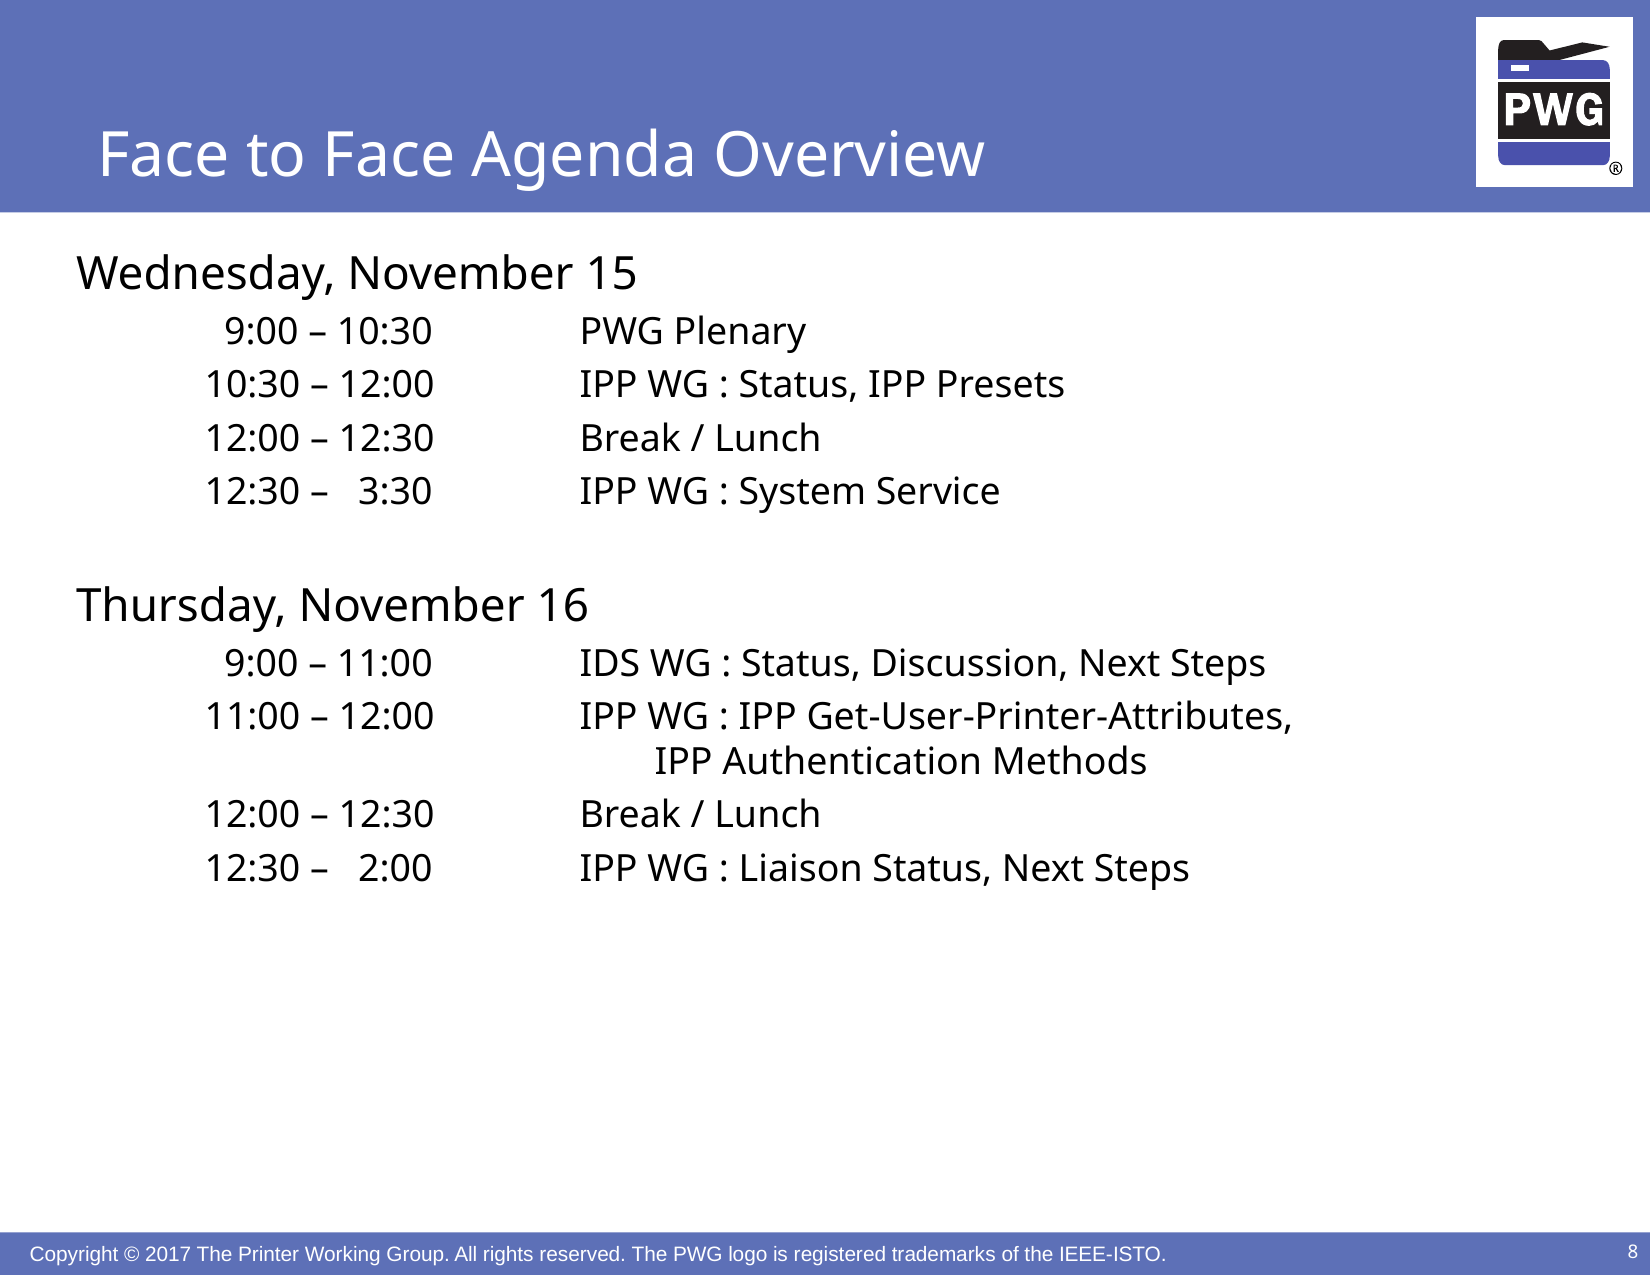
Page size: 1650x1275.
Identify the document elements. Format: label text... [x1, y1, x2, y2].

title Face to Face Agenda Overview [82, 8, 1449, 198]
list Wednesday, November 15 9:00 – 10:30 PWG Plenary 10:30 – 12:00 IPP WG : Status, IPP Presets 12:00 – 12:30 Break / Lunch 12:30 – 3:30 IPP WG : System Service Thursday, November 16 9:00 – 11:00 IDS WG : Status, Discussion, Next Steps 11:00 – 12:00 IPP WG : IPP Get-User-Printer-Attributes, IPP Authentication Methods 12:00 – 12:30 Break / Lunch 12:30 – 2:00 IPP WG : Liaison Status, Next Steps [67, 235, 1553, 1213]
